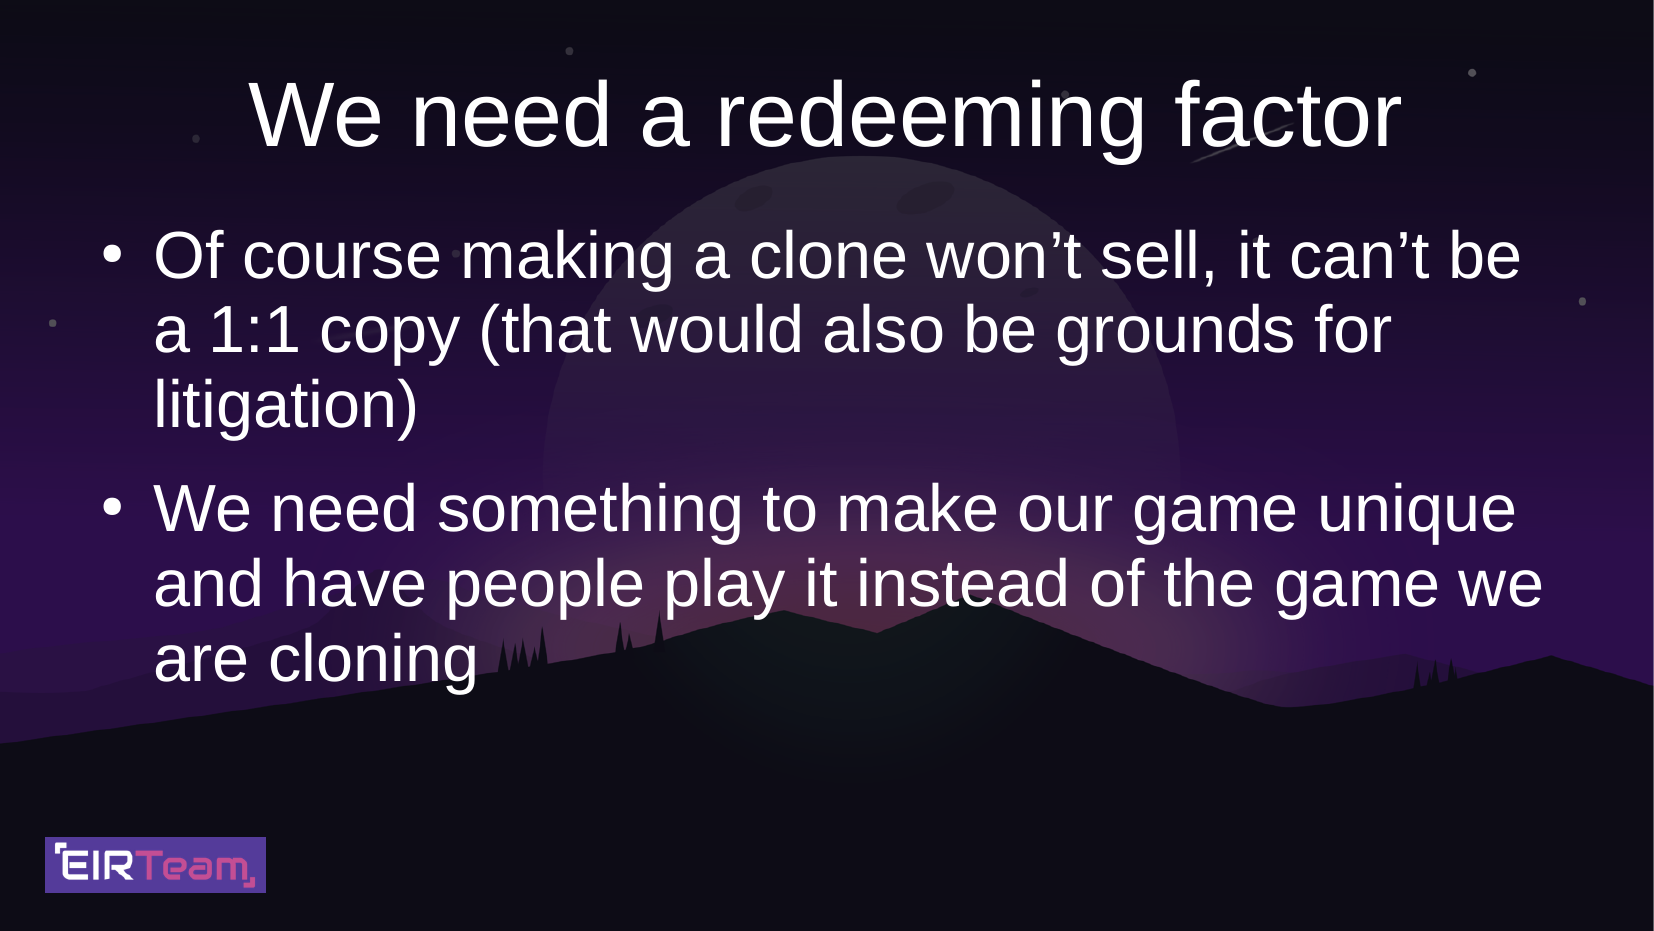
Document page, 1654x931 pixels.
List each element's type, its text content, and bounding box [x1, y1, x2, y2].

list Of course making a clone won’t sell, it can’t be a 1:1 copy (that would also be grounds for litigation) We need something to make our game unique and have people play it instead of the game we are cloning [82, 217, 1571, 758]
title We need a redeeming factor [82, 37, 1571, 193]
picture [0, 0, 1654, 931]
